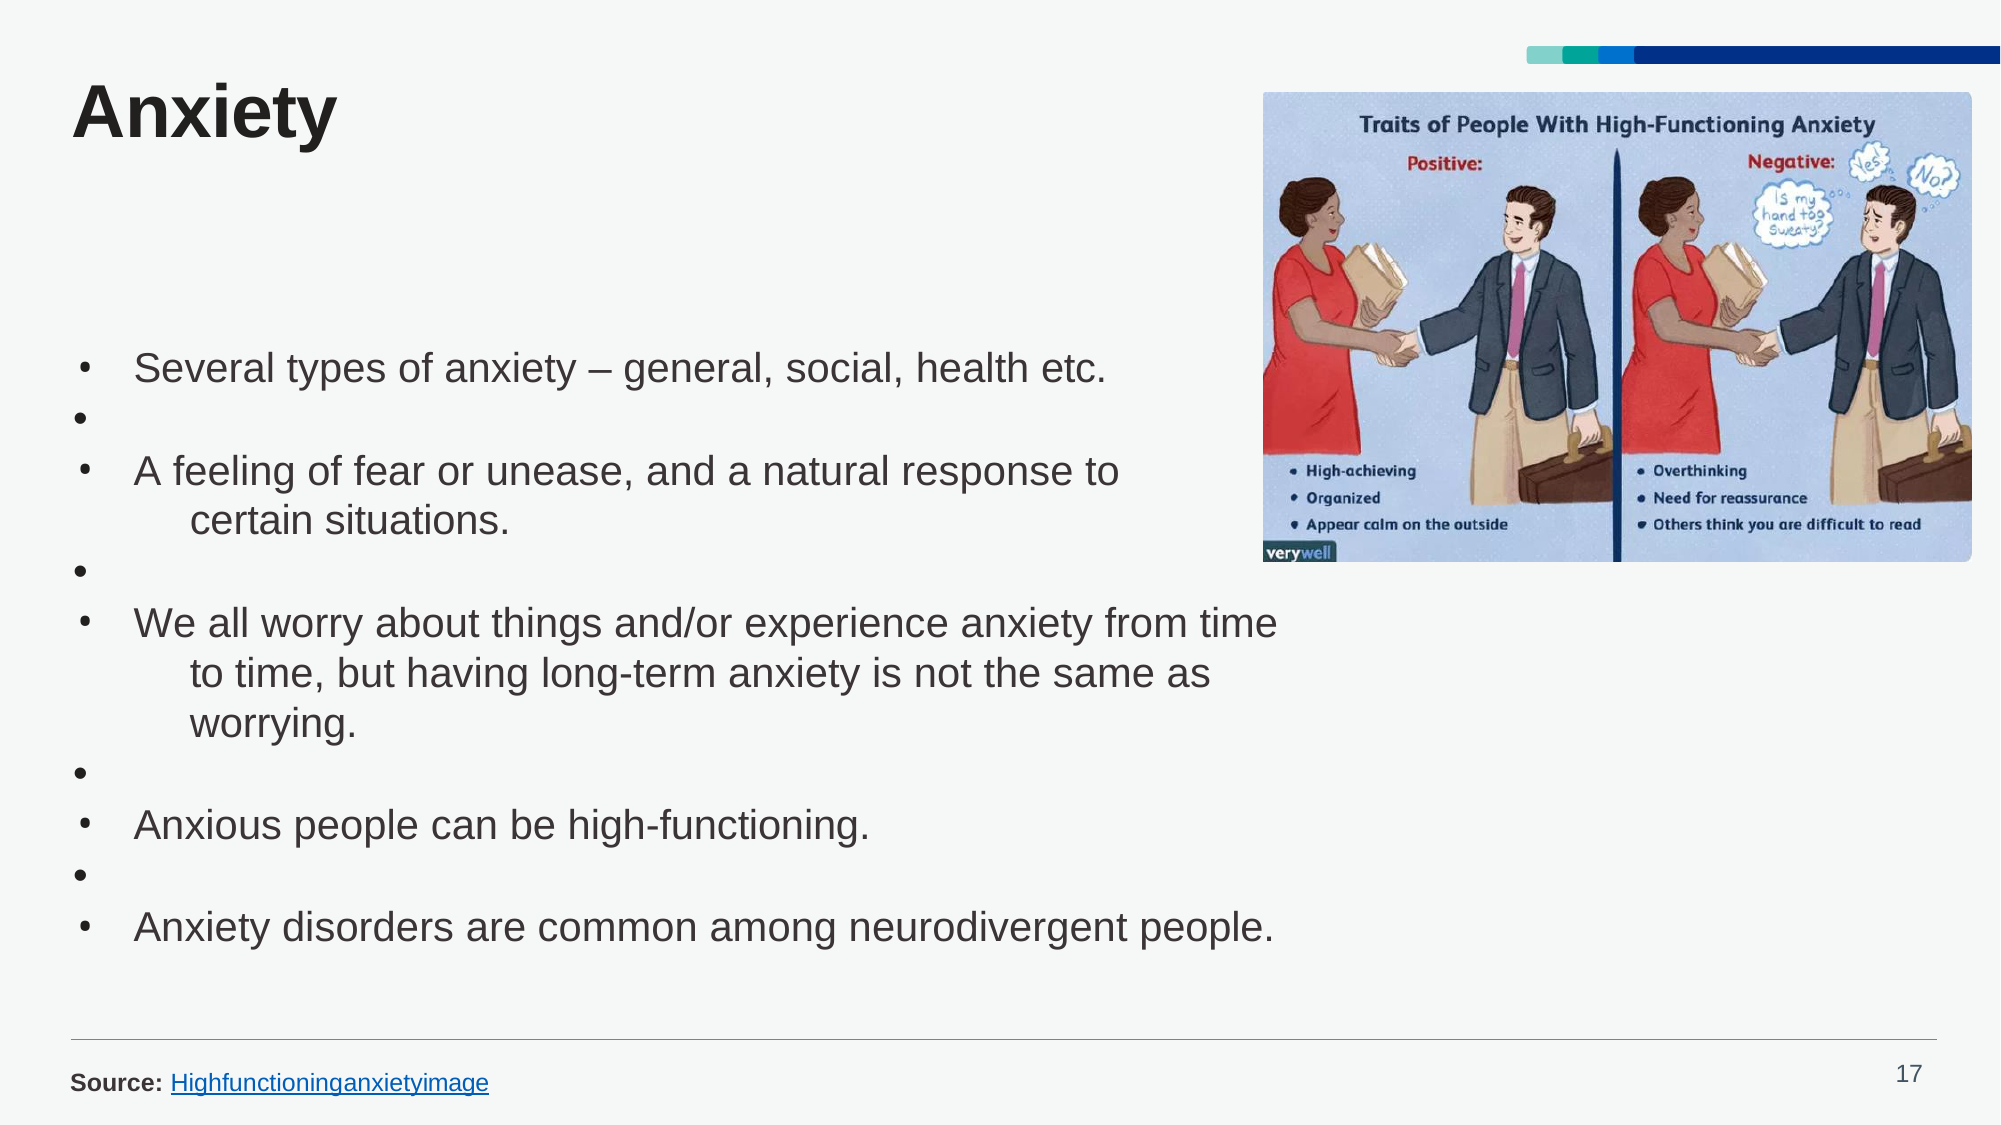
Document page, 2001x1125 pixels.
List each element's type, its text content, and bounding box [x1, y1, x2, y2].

title Anxiety [69, 59, 341, 155]
text_box [1889, 1057, 1932, 1091]
text_box Source: High functioning anxiety image [68, 1067, 512, 1100]
text_box Several types of anxiety – general, social, health etc. A feeling of fear or unease, and a natural response to certain situations. We all worry about things and/or experience anxiety from time to time, but having long-term anxiety is not the same as worrying. Anxious people can be high-functioning. Anxiety disorders are common among neurodivergent people. [73, 339, 1320, 894]
picture [1263, 92, 1972, 562]
